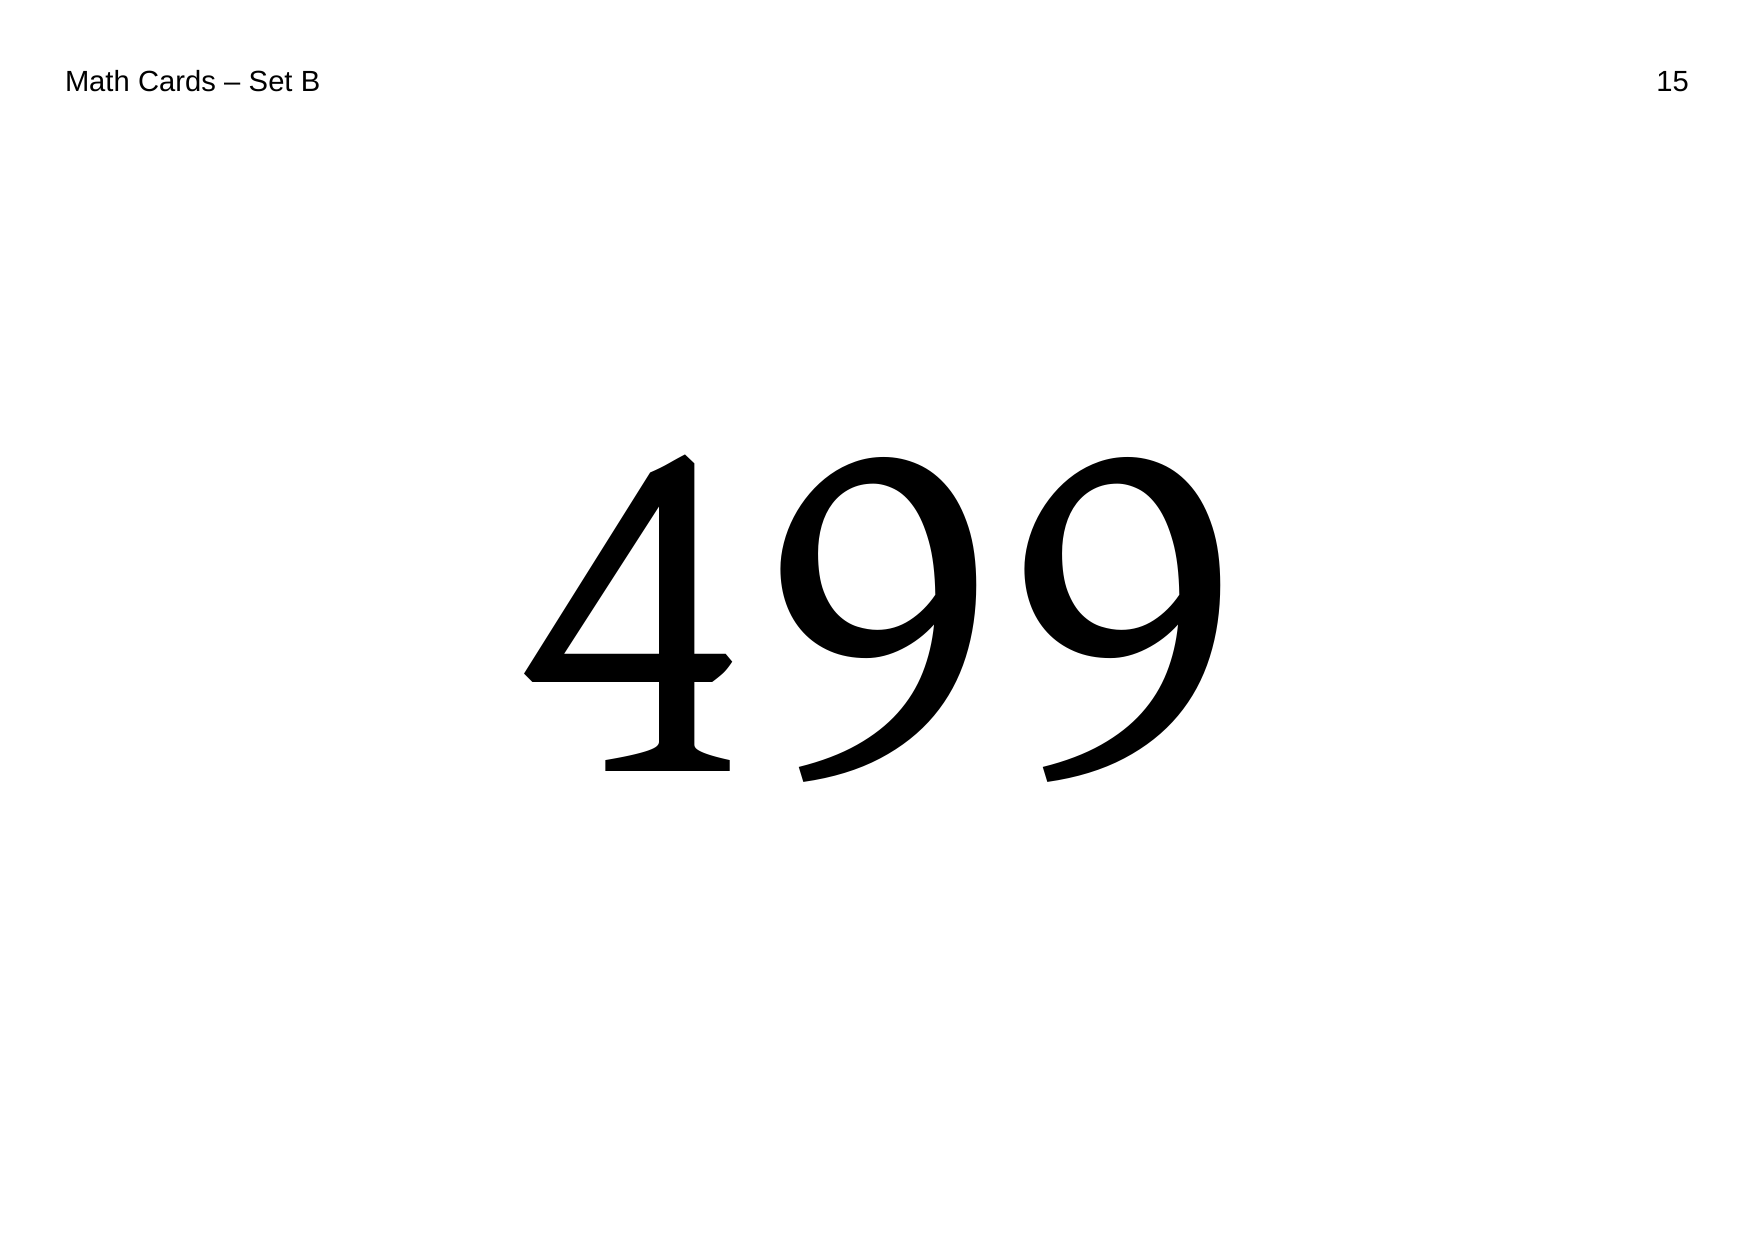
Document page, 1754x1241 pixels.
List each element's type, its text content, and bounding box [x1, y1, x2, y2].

text_box 15 [1650, 59, 1695, 104]
text_box Math Cards – Set B [59, 59, 328, 104]
text_box 499 [504, 318, 1250, 922]
